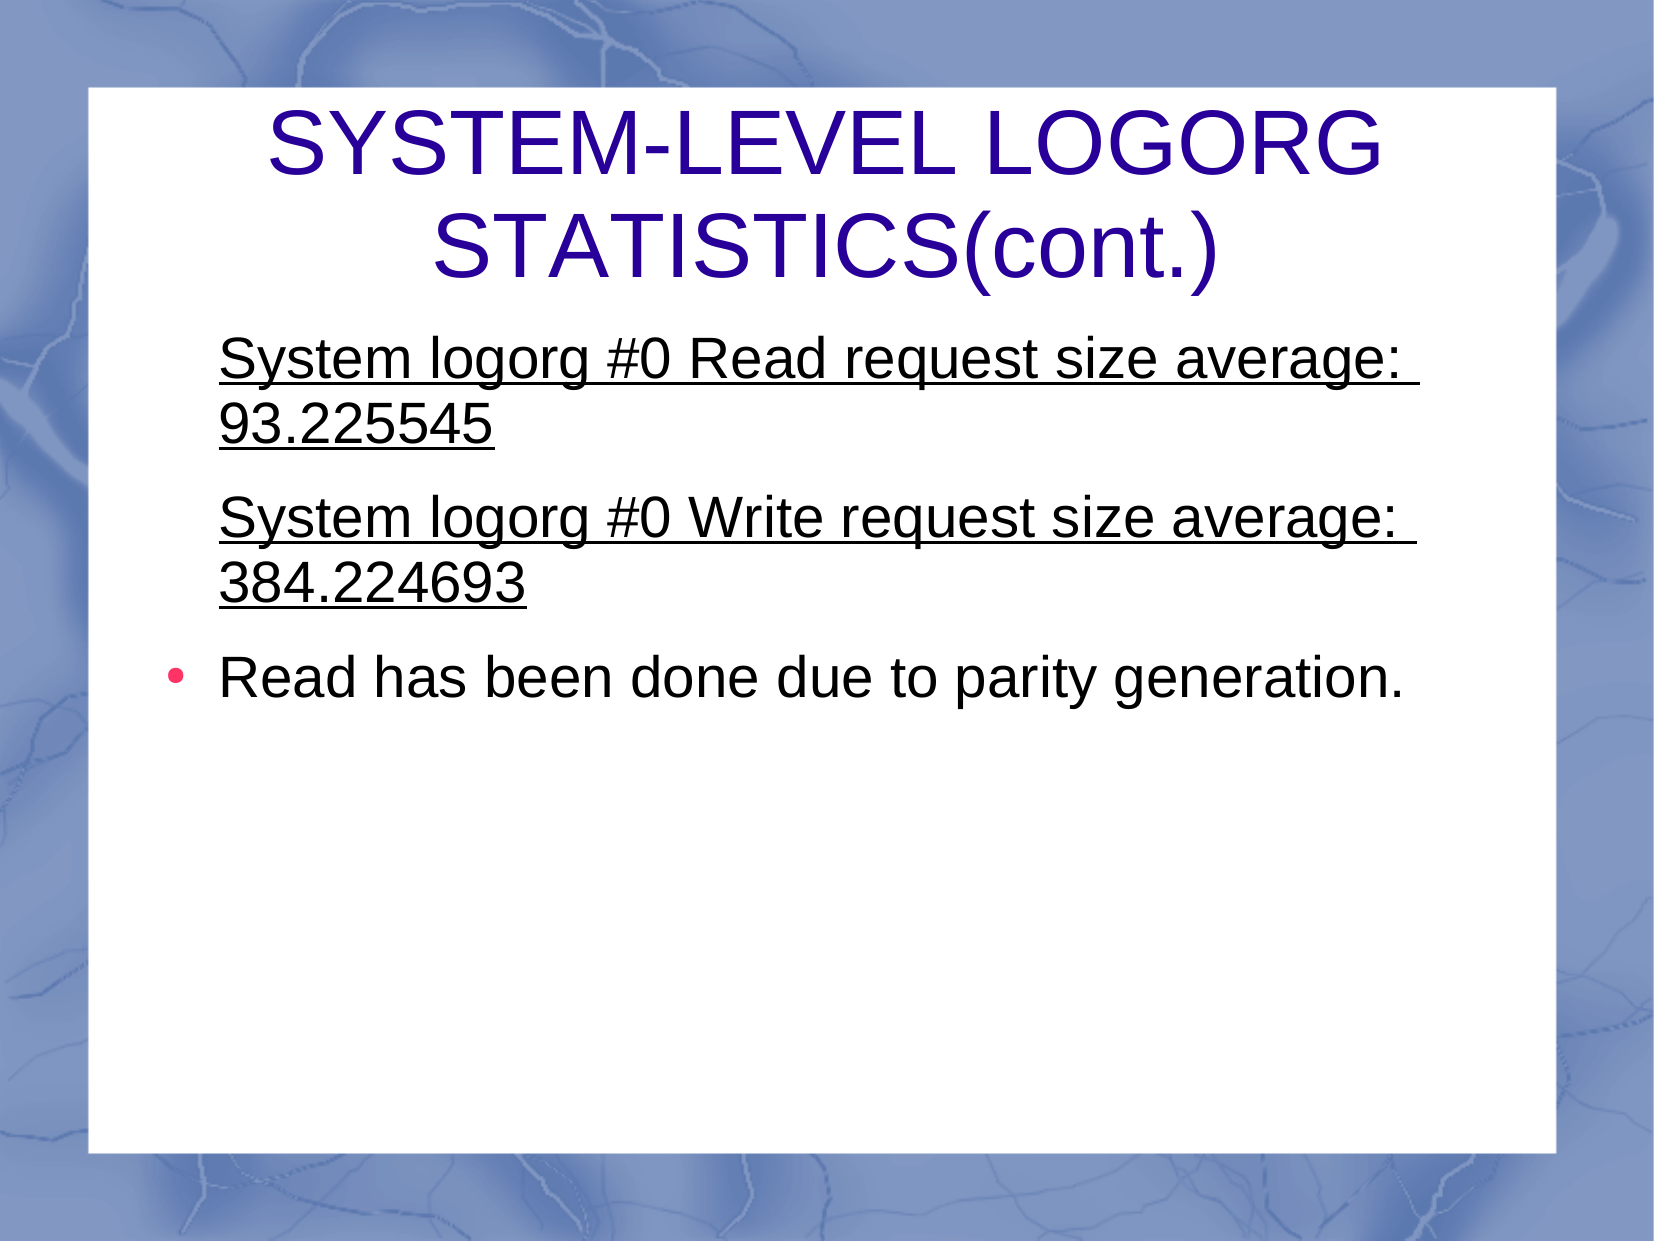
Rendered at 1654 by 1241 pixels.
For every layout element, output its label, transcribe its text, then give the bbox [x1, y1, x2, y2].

title SYSTEM-LEVEL LOGORG STATISTICS(cont.) [118, 91, 1536, 297]
list System logorg #0 Read request size average: 93.225545 System logorg #0 Write request size average: 384.224693 Read has been done due to parity generation. [147, 325, 1506, 1130]
picture [0, 0, 1654, 1241]
